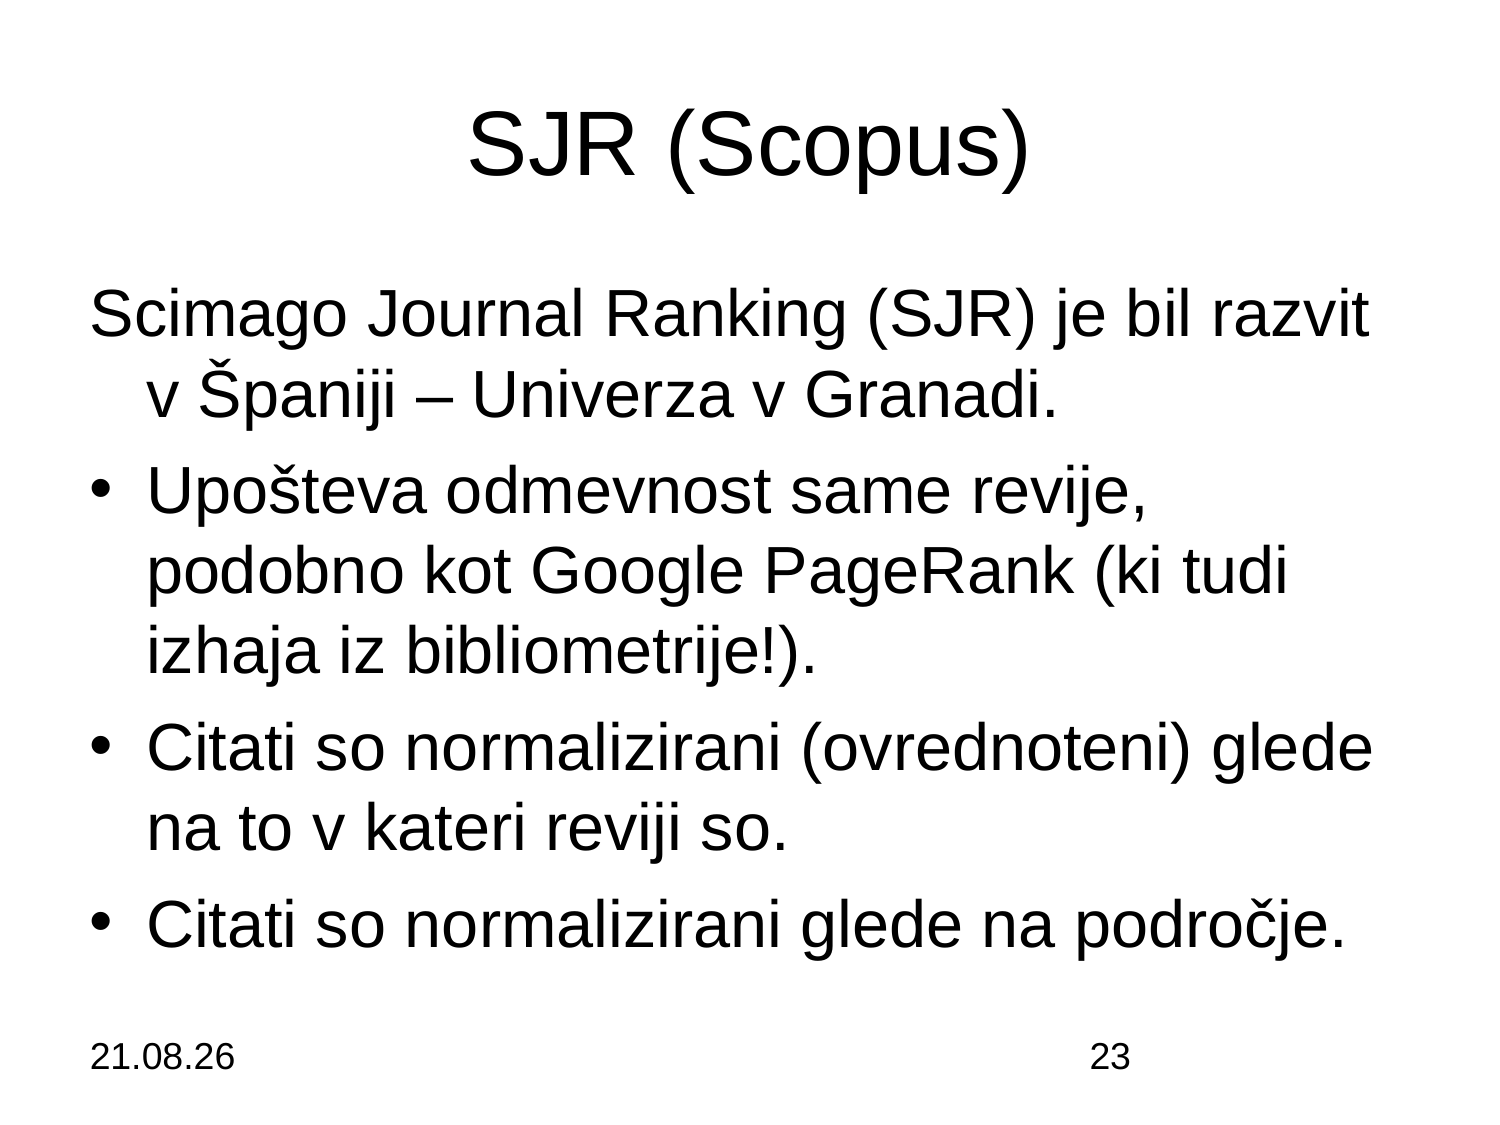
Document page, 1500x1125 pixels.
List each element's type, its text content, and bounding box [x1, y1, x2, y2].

title SJR (Scopus) [75, 45, 1426, 233]
list Scimago Journal Ranking (SJR) je bil razvit v Španiji – Univerza v Granadi. Upošteva odmevnost same revije, podobno kot Google PageRank (ki tudi izhaja iz bibliometrije!). Citati so normalizirani (ovrednoteni) glede na to v kateri reviji so. Citati so normalizirani glede na področje. [75, 262, 1426, 1006]
